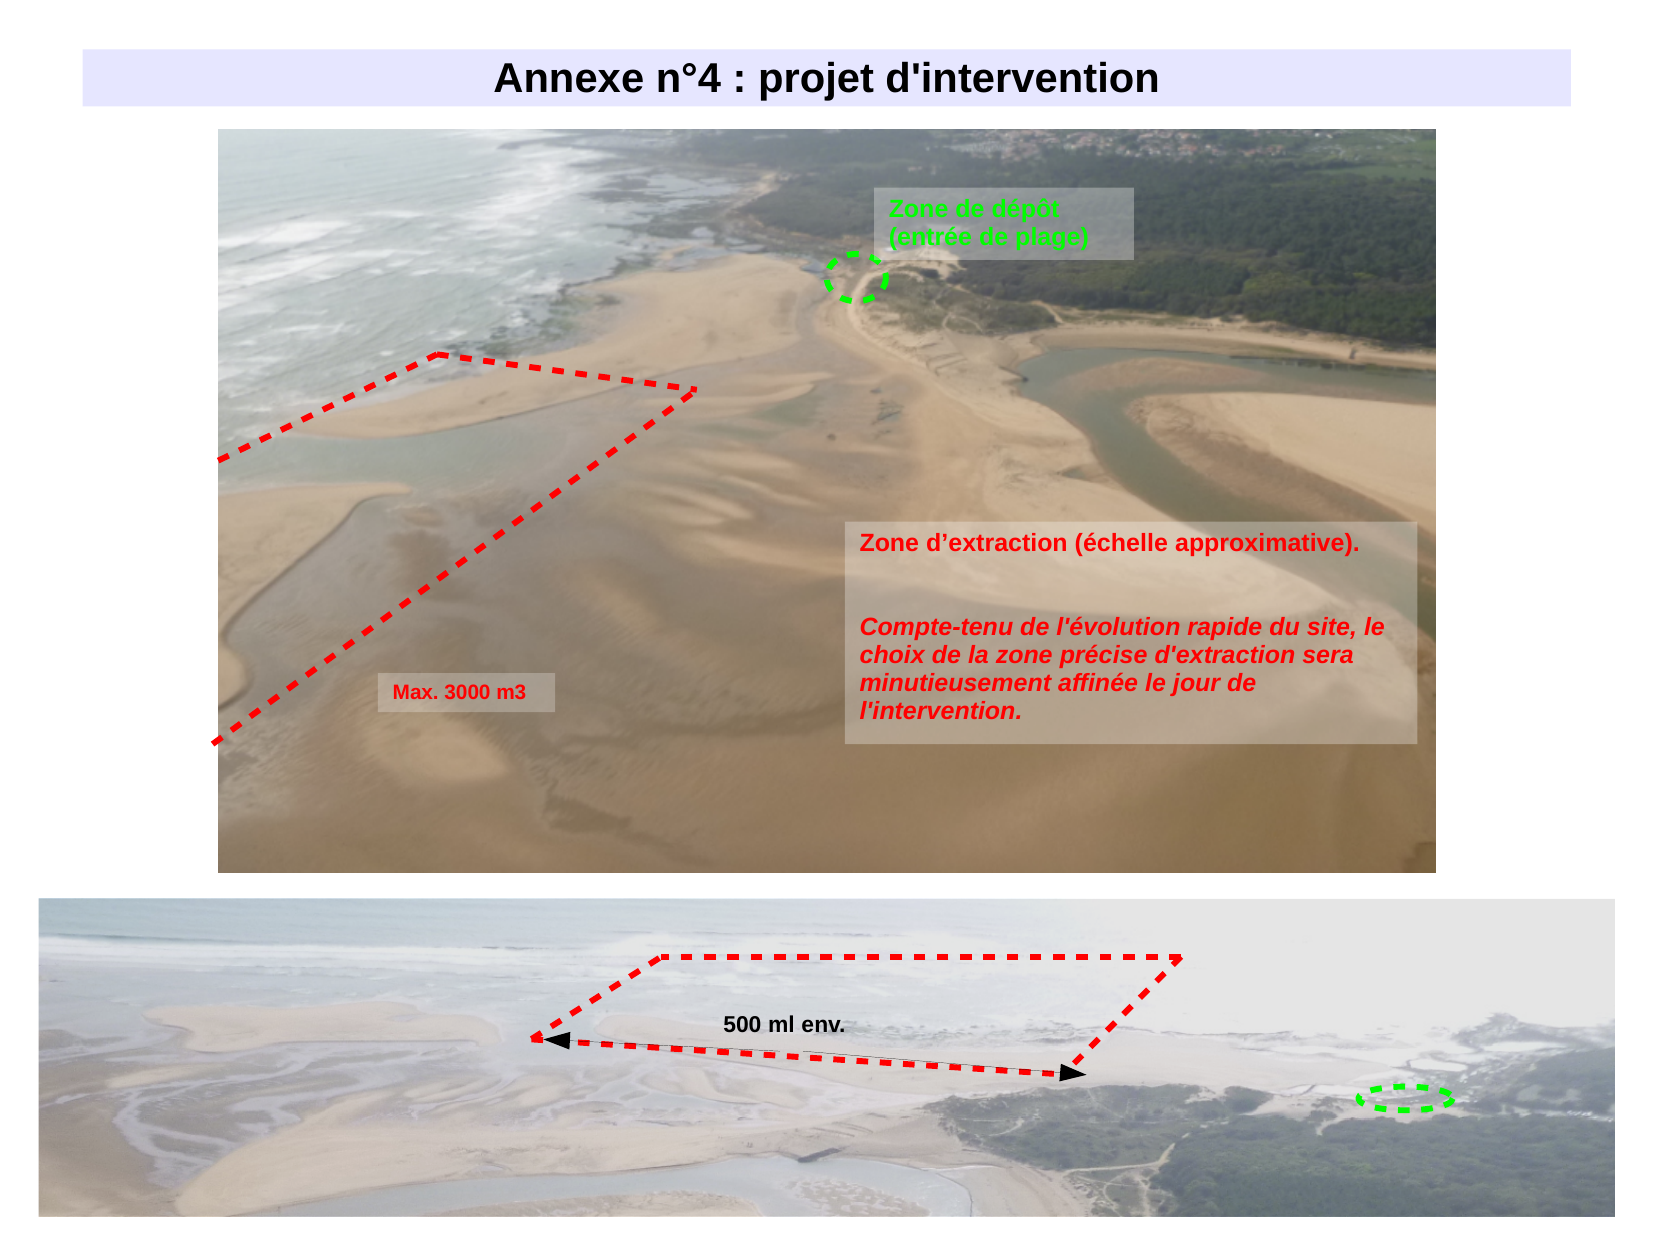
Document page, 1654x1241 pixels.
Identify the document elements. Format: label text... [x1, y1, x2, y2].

text_box 500 ml env. [708, 1003, 981, 1046]
text_box Zone de dépôt (entrée de plage) [874, 187, 1134, 260]
text_box [38, 898, 1615, 1217]
text_box Max. 3000 m3 [377, 673, 556, 713]
picture [218, 129, 1436, 873]
title Annexe n°4 : projet d'intervention [82, 49, 1571, 107]
text_box Zone d’extraction (échelle approximative). Compte-tenu de l'évolution rapide du site, le choix de la zone précise d'extraction sera minutieusement affinée le jour de l'intervention. [844, 521, 1418, 745]
